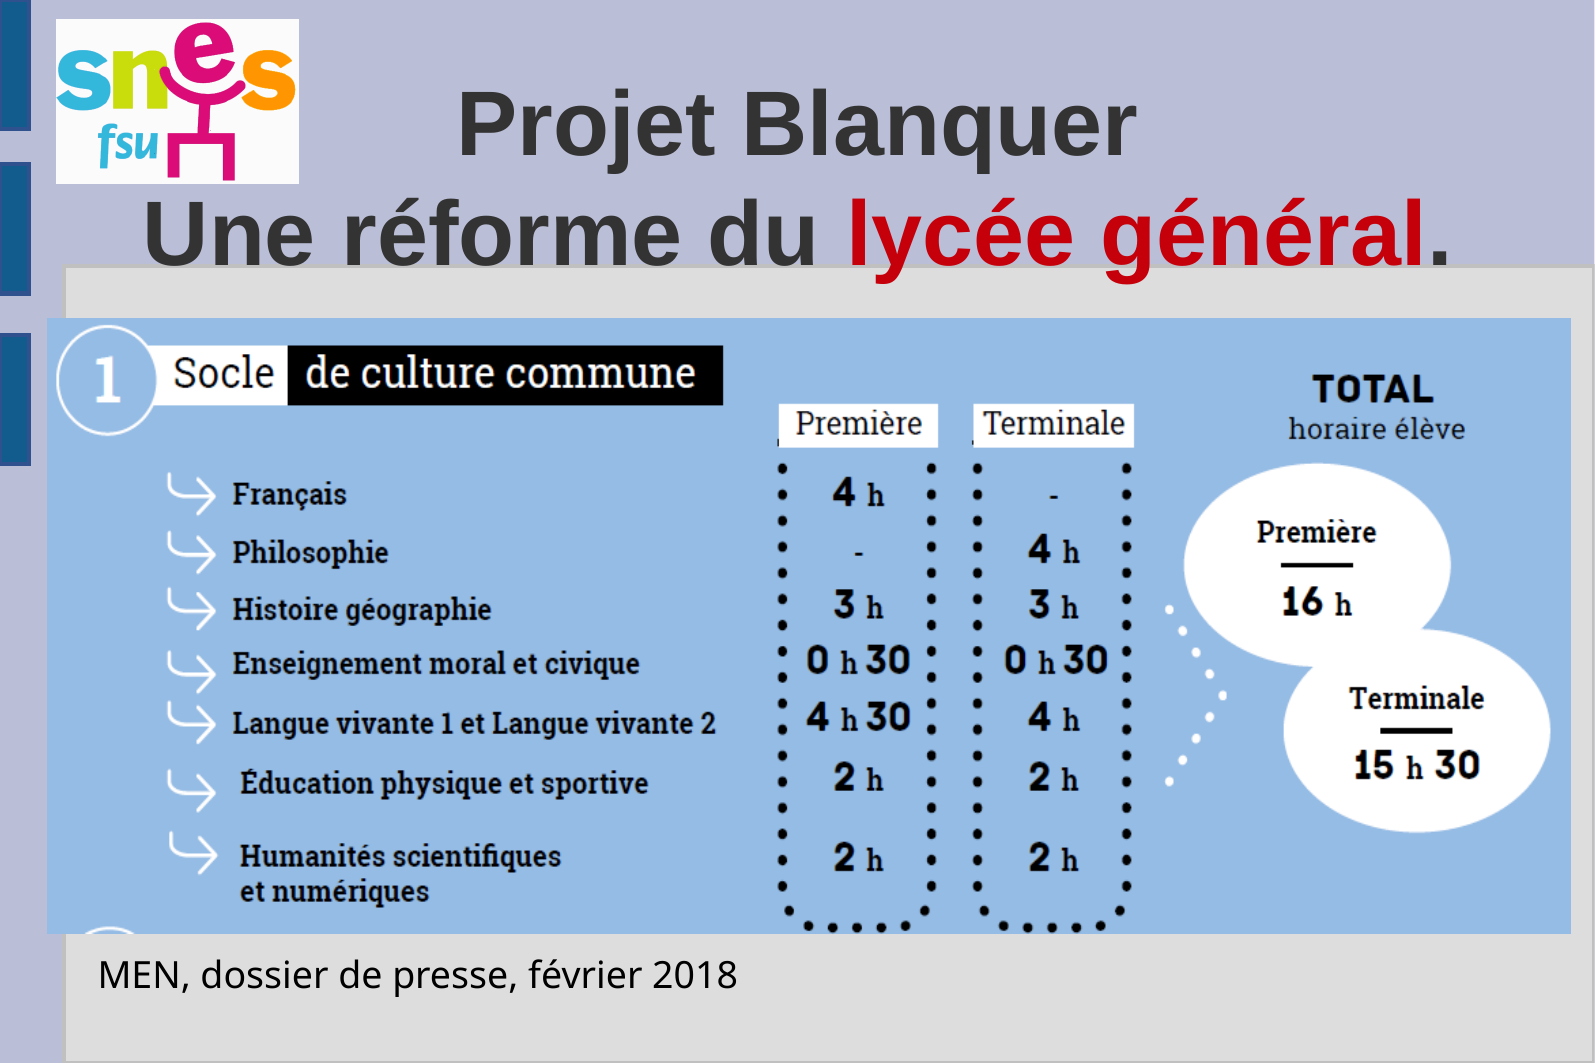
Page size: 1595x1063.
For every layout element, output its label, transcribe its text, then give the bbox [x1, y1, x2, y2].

title Projet Blanquer Une réforme du lycée général. [117, 64, 1479, 270]
text_box MEN, dossier de presse, février 2018 [82, 944, 839, 1052]
picture [47, 318, 1571, 934]
picture [56, 19, 299, 184]
